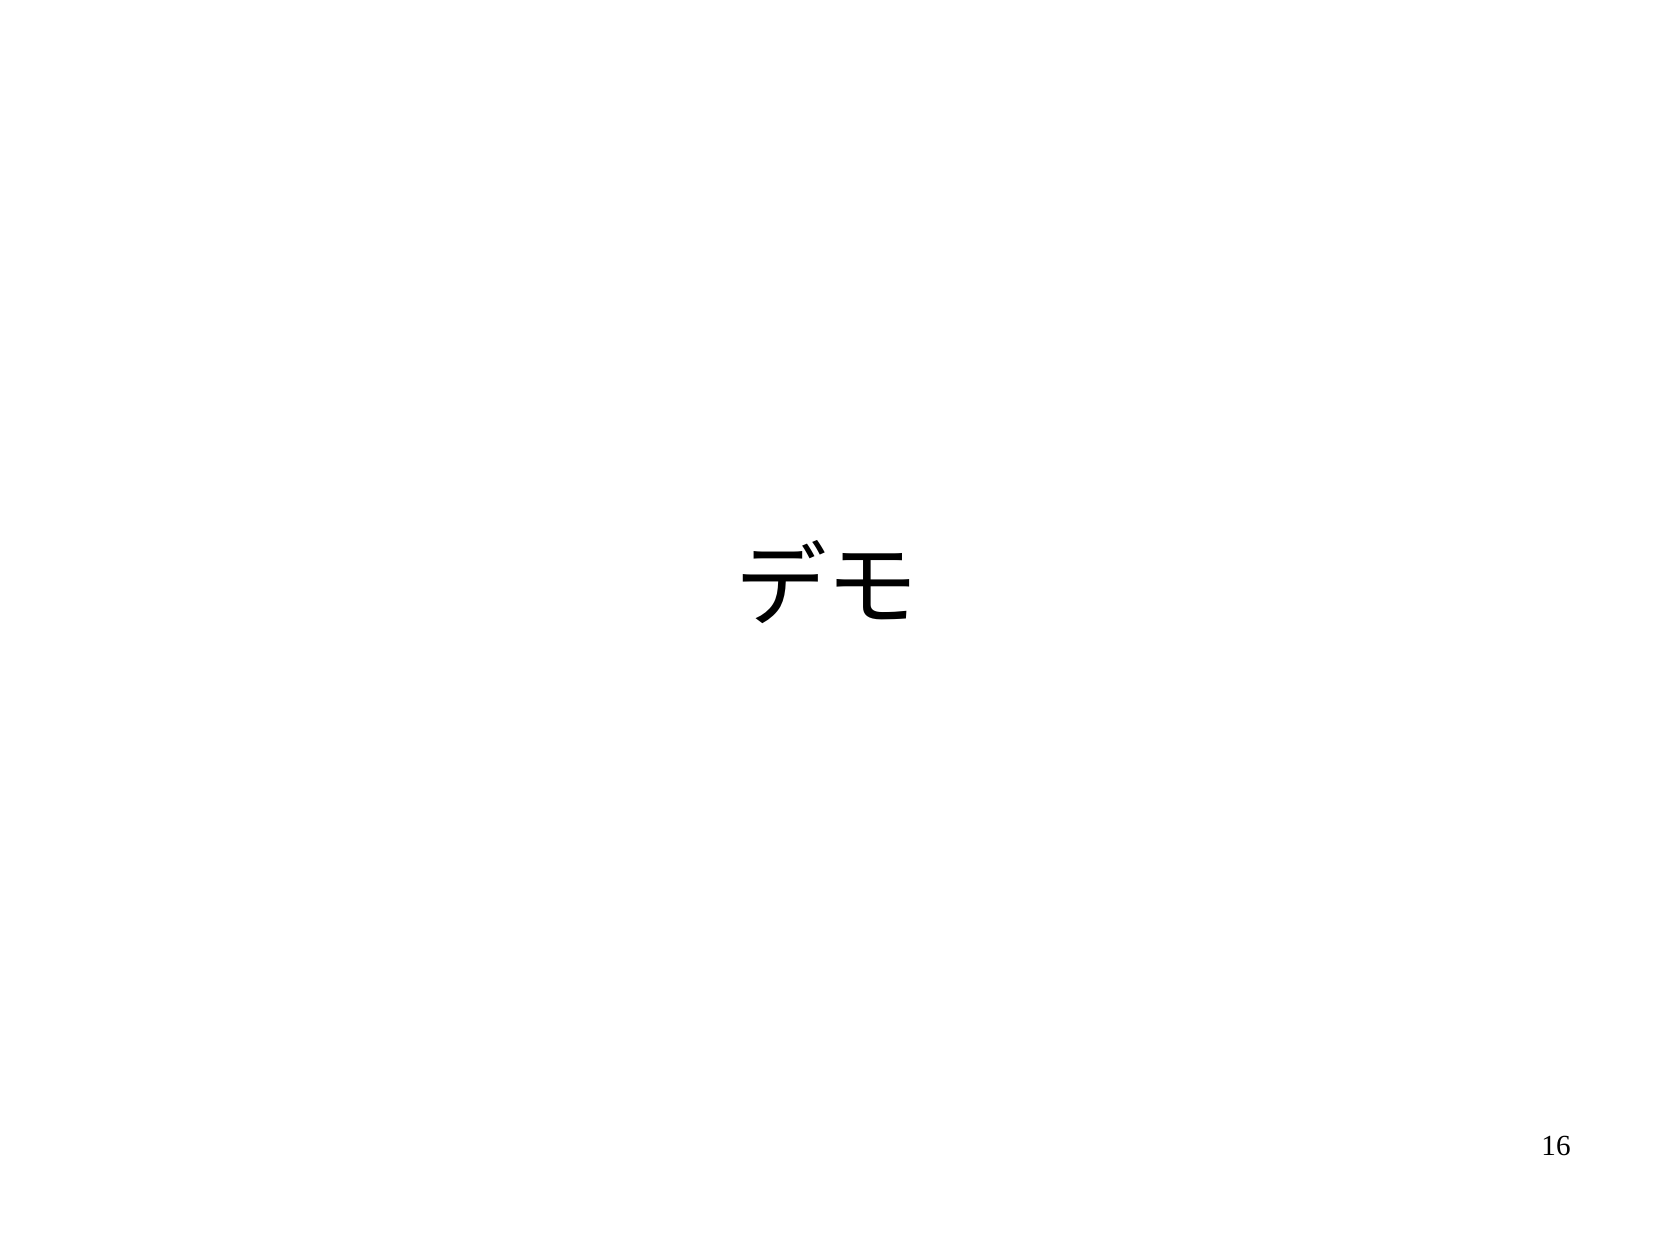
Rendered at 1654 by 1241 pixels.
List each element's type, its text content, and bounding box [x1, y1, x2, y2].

subtitle デモ [82, 49, 1571, 1109]
